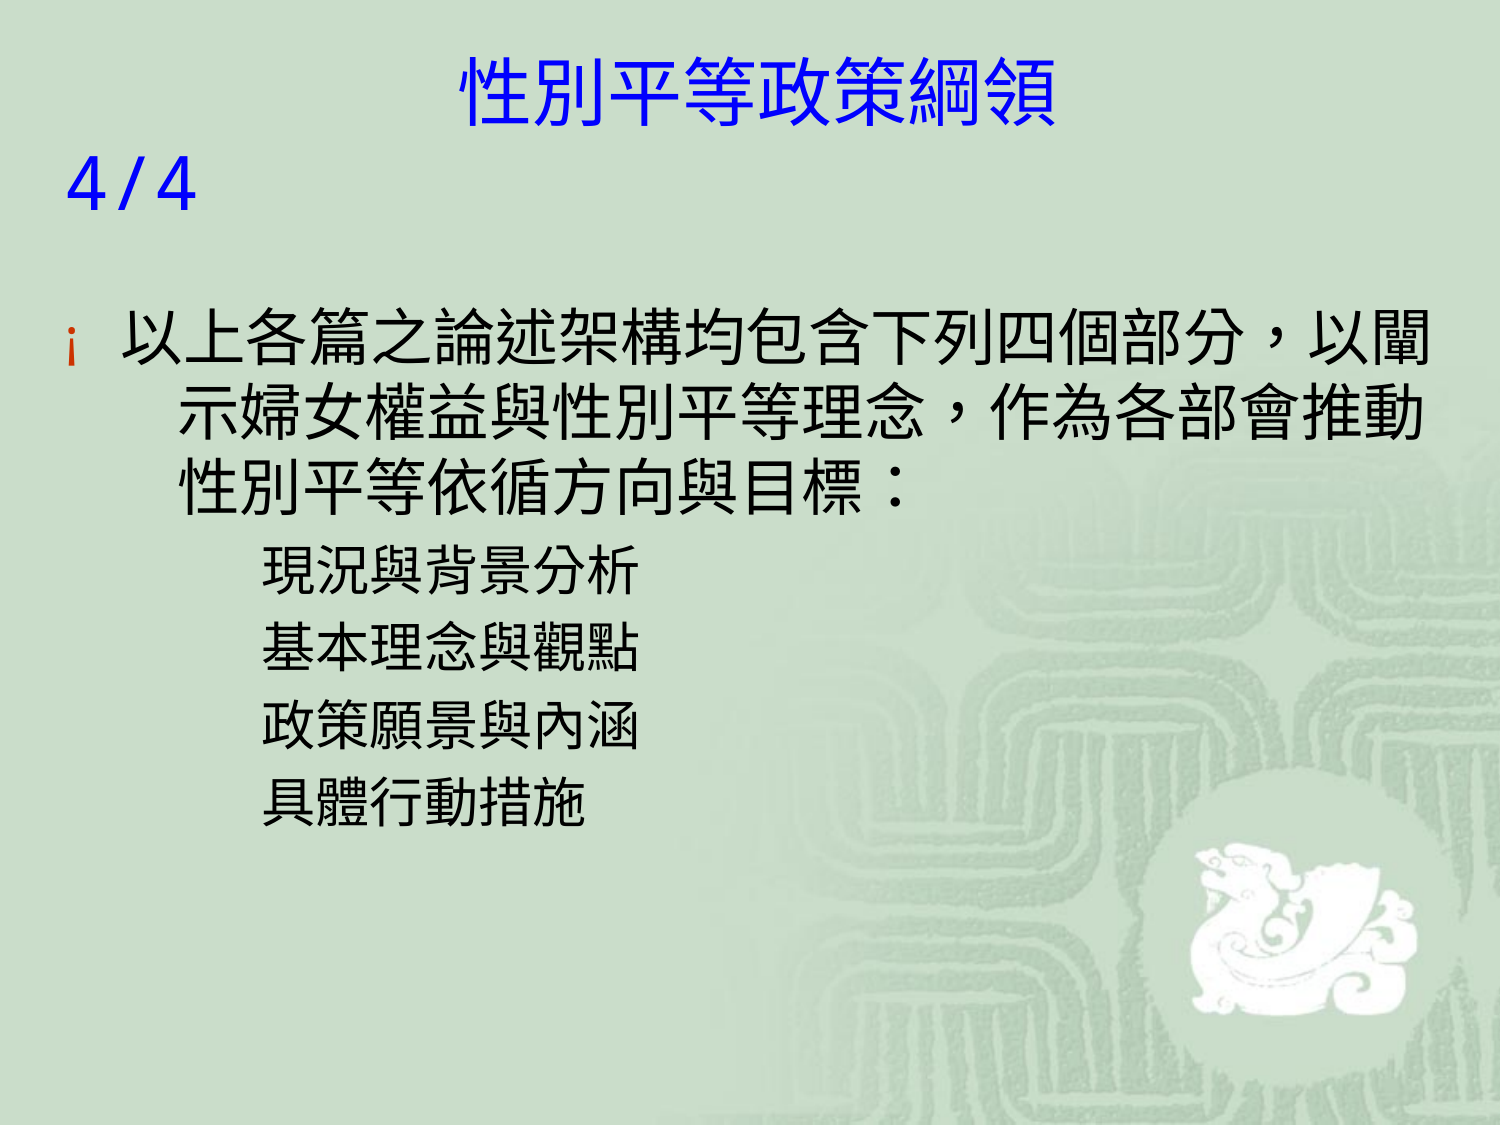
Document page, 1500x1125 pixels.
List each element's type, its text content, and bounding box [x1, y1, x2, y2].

list 以上各篇之論述架構均包含下列四個部分，以闡示婦女權益與性別平等理念，作為各部會推動性別平等依循方向與目標： 現況與背景分析 基本理念與觀點 政策願景與內涵 具體行動措施 [49, 290, 1451, 1001]
title 性別平等政策綱領 4/4 [49, 37, 1451, 225]
